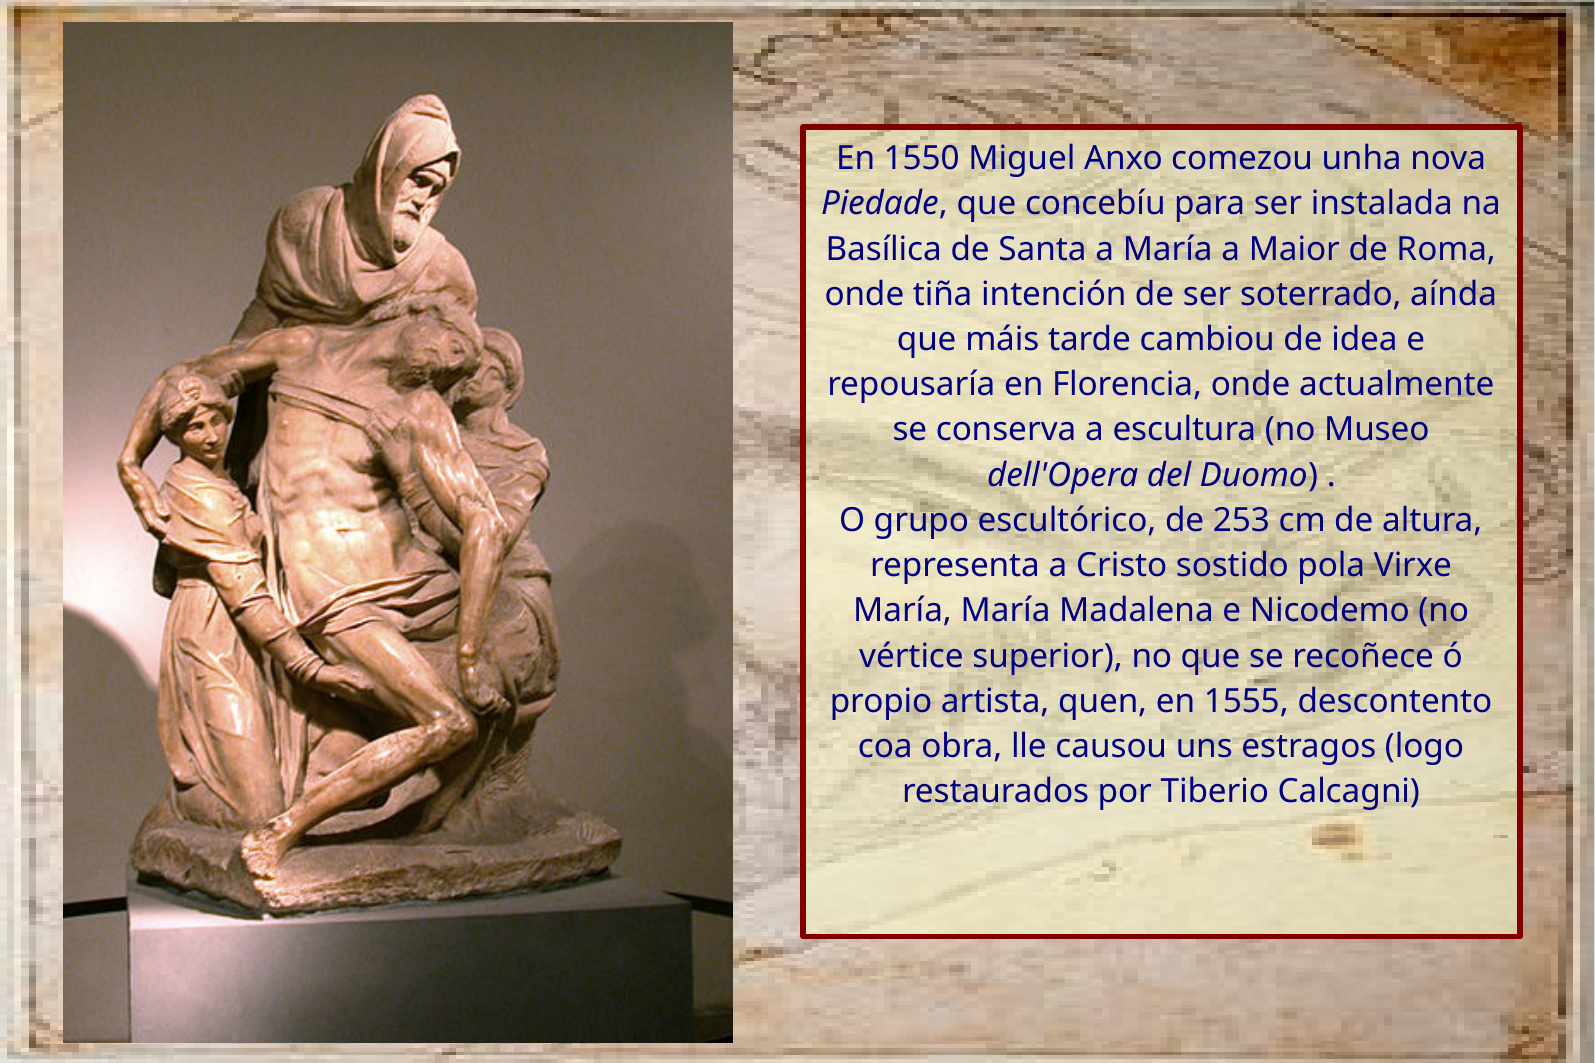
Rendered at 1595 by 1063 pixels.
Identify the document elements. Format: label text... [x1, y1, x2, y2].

text_box En 1550 Miguel Anxo comezou unha nova Piedade, que concebíu para ser instalada na Basílica de Santa a María a Maior de Roma, onde tiña intención de ser soterrado, aínda que máis tarde cambiou de idea e repousaría en Florencia, onde actualmente se conserva a escultura (no Museo dell'Opera del Duomo) . O grupo escultórico, de 253 cm de altura, representa a Cristo sostido pola Virxe María, María Madalena e Nicodemo (no vértice superior), no que se recoñece ó propio artista, quen, en 1555, descontento coa obra, lle causou uns estragos (logo restaurados por Tiberio Calcagni) [803, 126, 1520, 937]
picture [0, 0, 1595, 1063]
